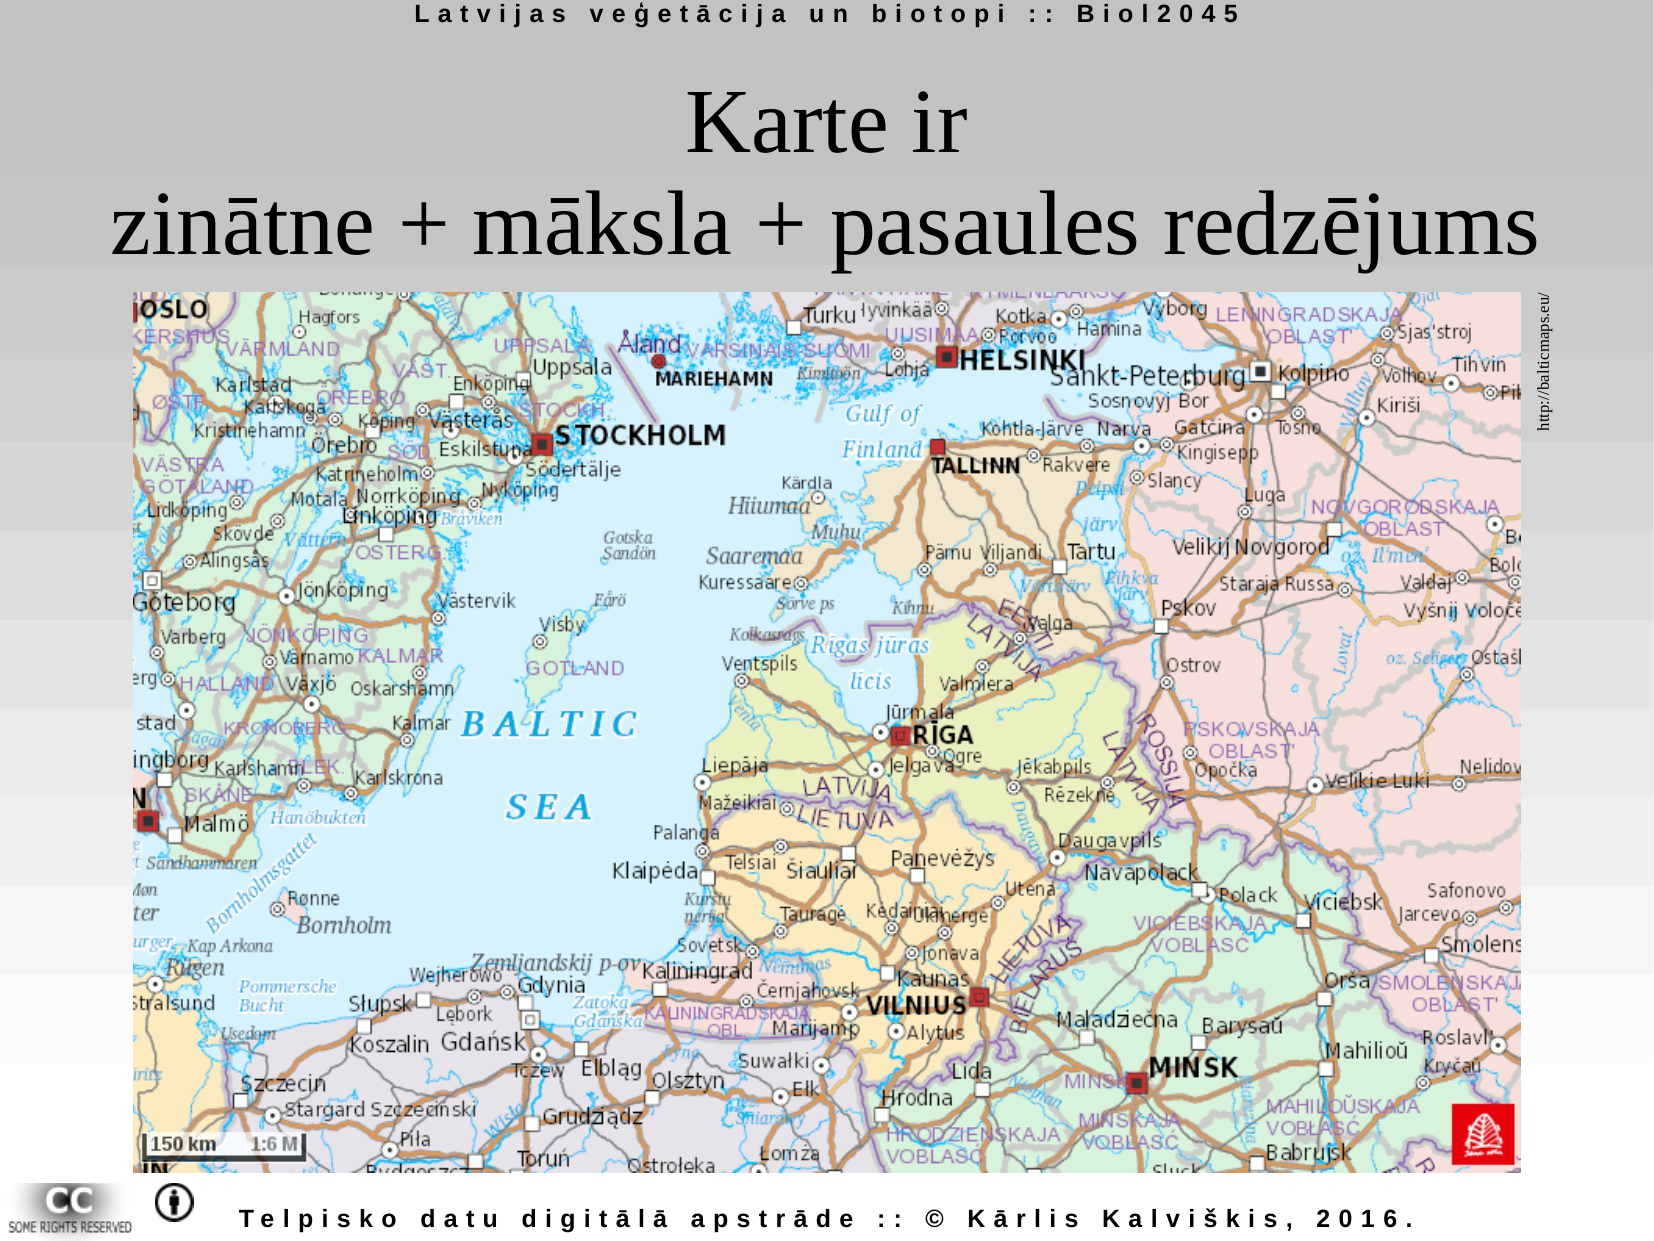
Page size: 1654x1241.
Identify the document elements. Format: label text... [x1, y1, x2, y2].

title Karte ir zinātne + māksla + pasaules redzējums [29, 49, 1625, 296]
picture [0, 0, 1654, 1241]
text_box http://balticmaps.eu/ [1533, 292, 1553, 431]
